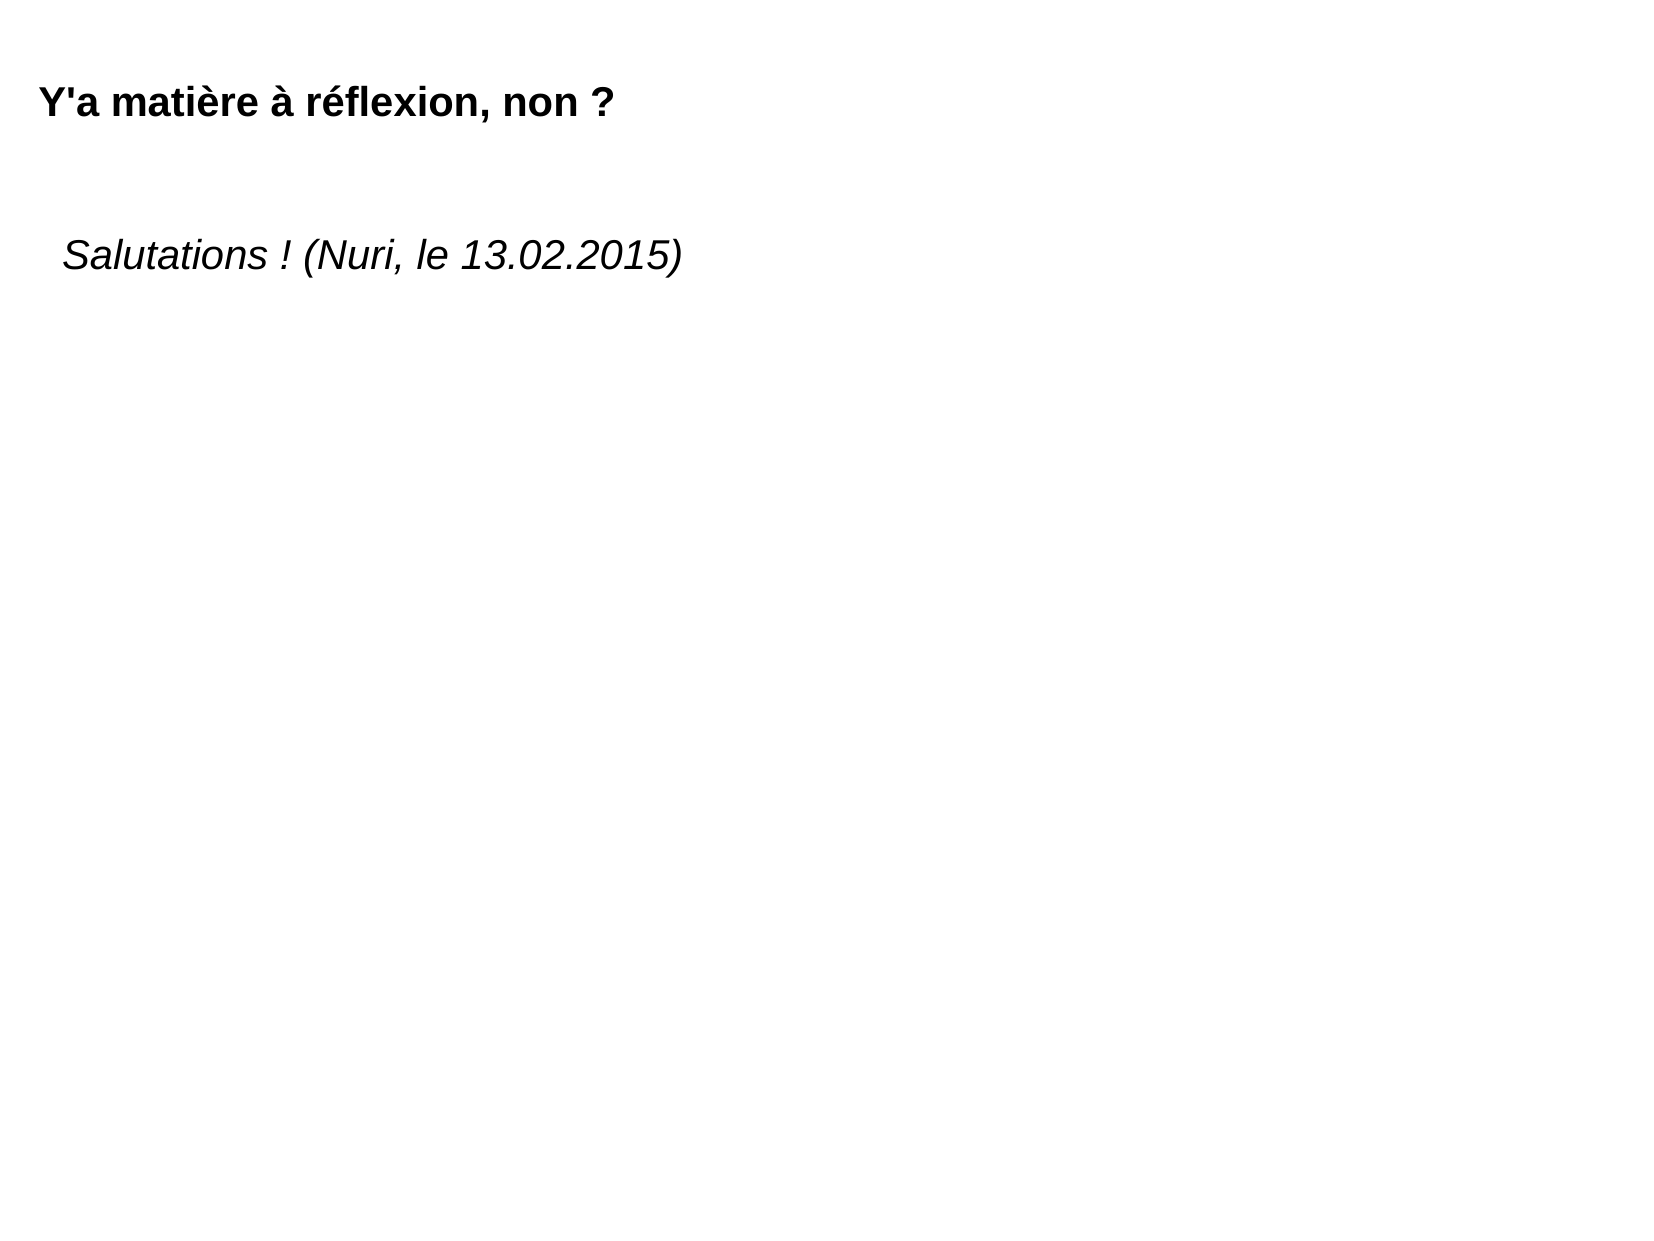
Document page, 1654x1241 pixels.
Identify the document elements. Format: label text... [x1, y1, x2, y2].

text_box Salutations ! (Nuri, le 13.02.2015) [47, 224, 745, 296]
text_box Y'a matière à réflexion, non ? [23, 70, 1595, 142]
